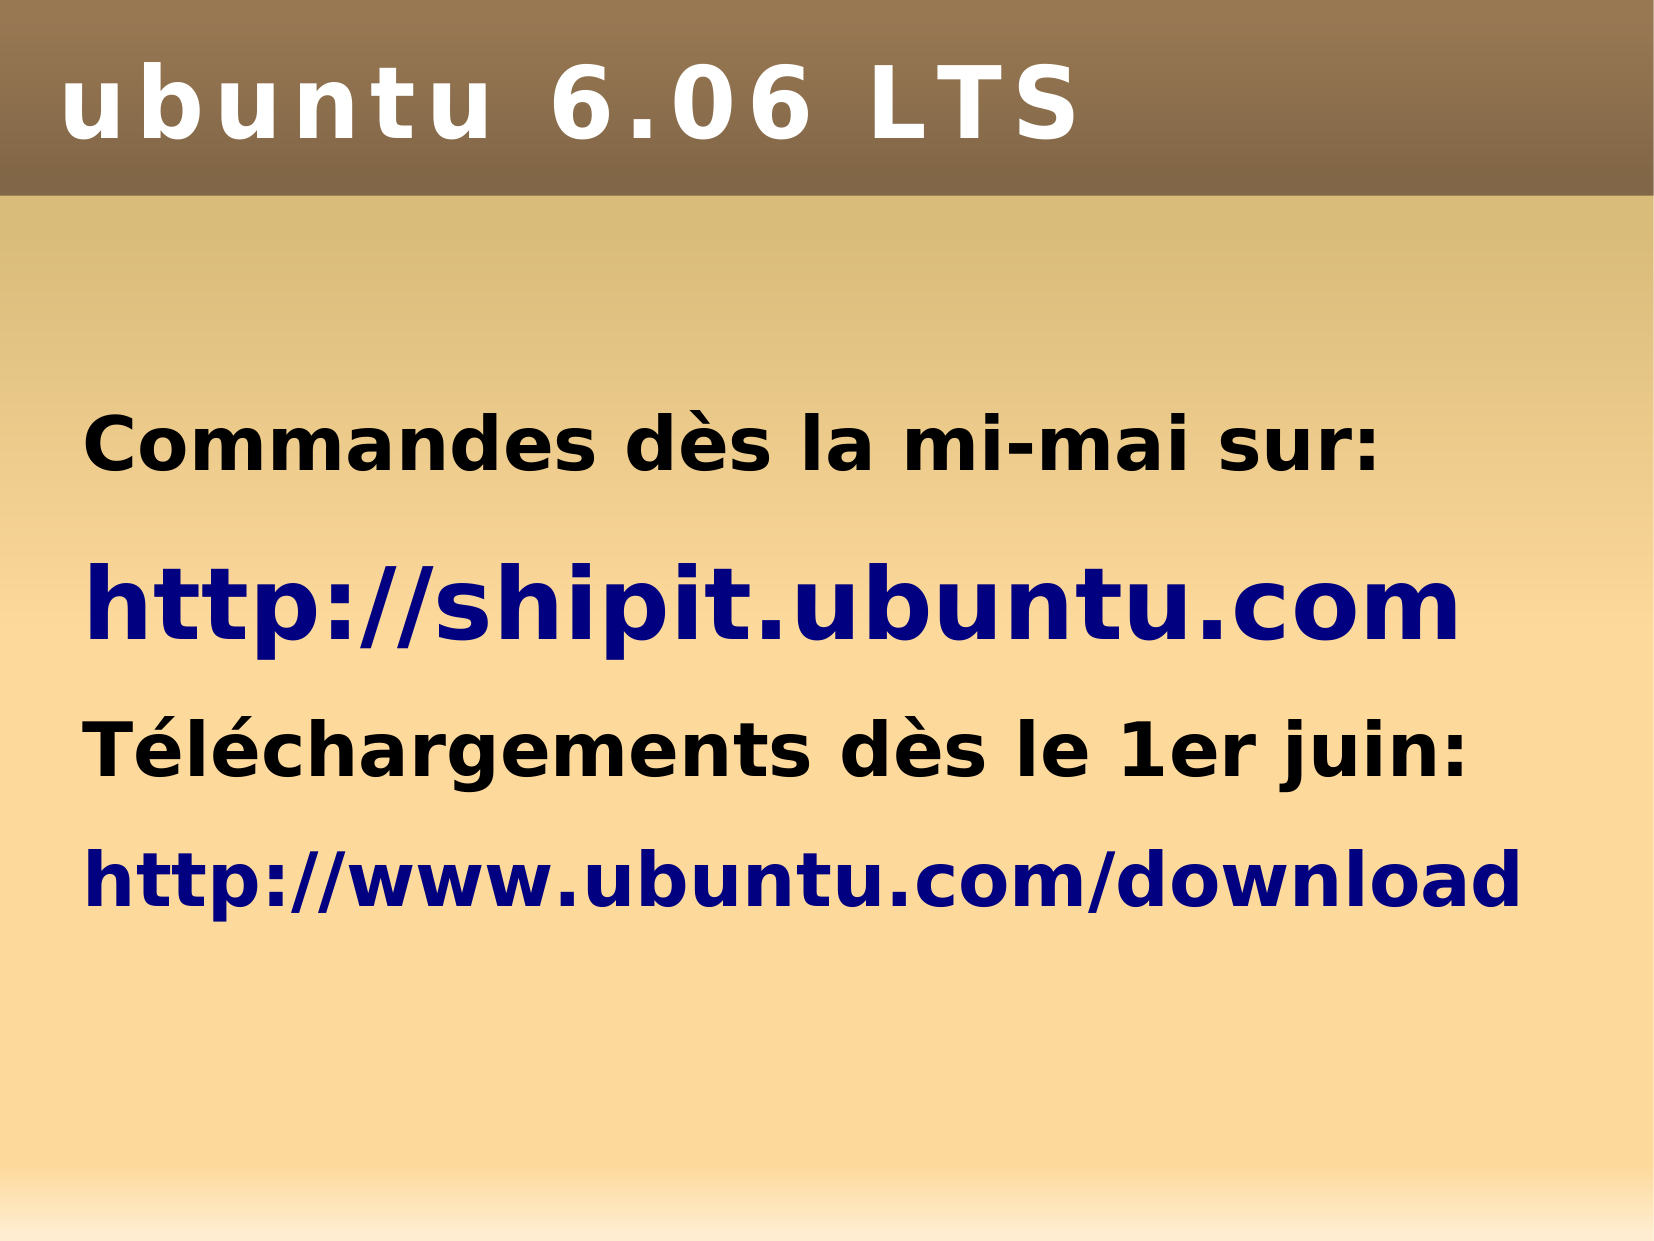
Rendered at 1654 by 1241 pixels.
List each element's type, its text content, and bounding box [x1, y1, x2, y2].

picture [0, 0, 1654, 1241]
subtitle Commandes dès la mi-mai sur: http://shipit.ubuntu.com Téléchargements dès le 1er juin: http://www.ubuntu.com/download [82, 290, 1571, 1109]
title ubuntu 6.06 LTS [59, 29, 1595, 178]
